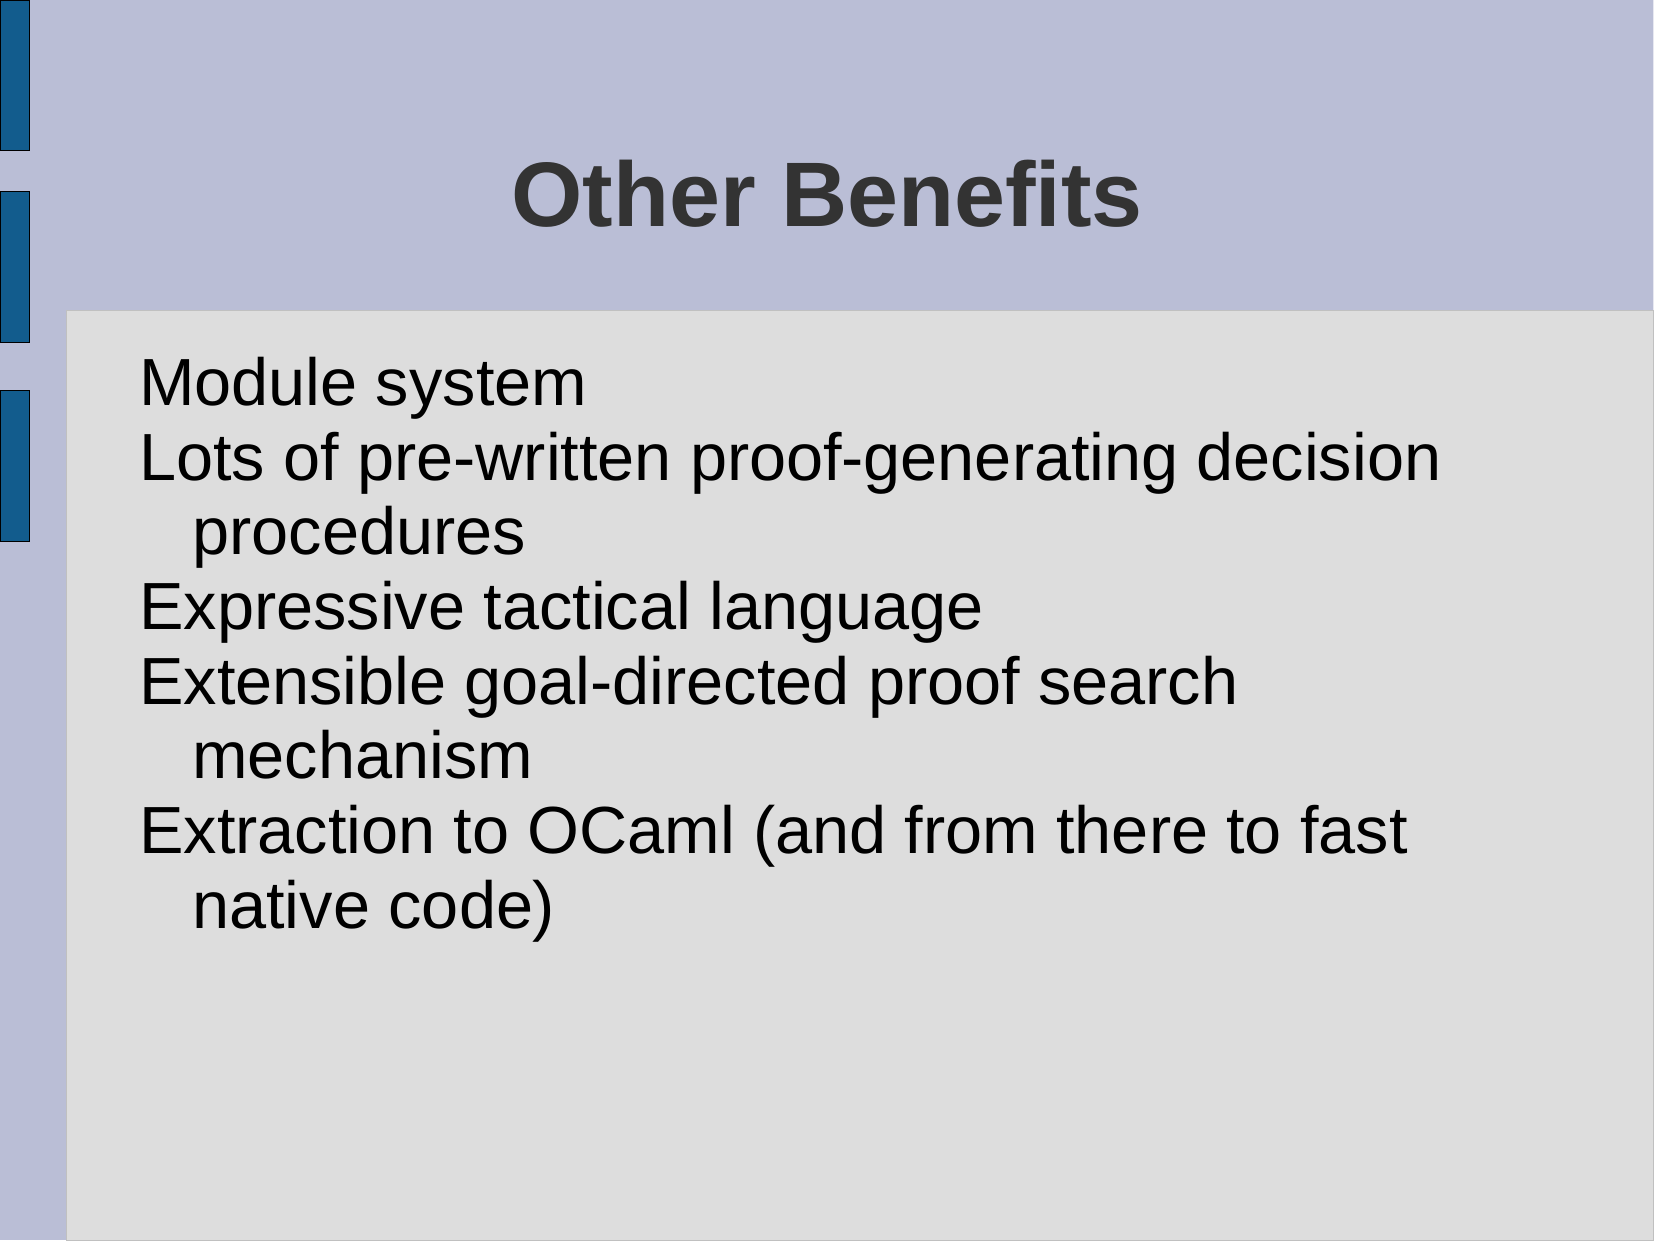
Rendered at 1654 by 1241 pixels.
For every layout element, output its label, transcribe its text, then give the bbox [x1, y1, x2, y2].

title Other Benefits [121, 91, 1534, 299]
list Module system Lots of pre-written proof-generating decision procedures Expressive tactical language Extensible goal-directed proof search mechanism Extraction to OCaml (and from there to fast native code) [121, 344, 1534, 1127]
